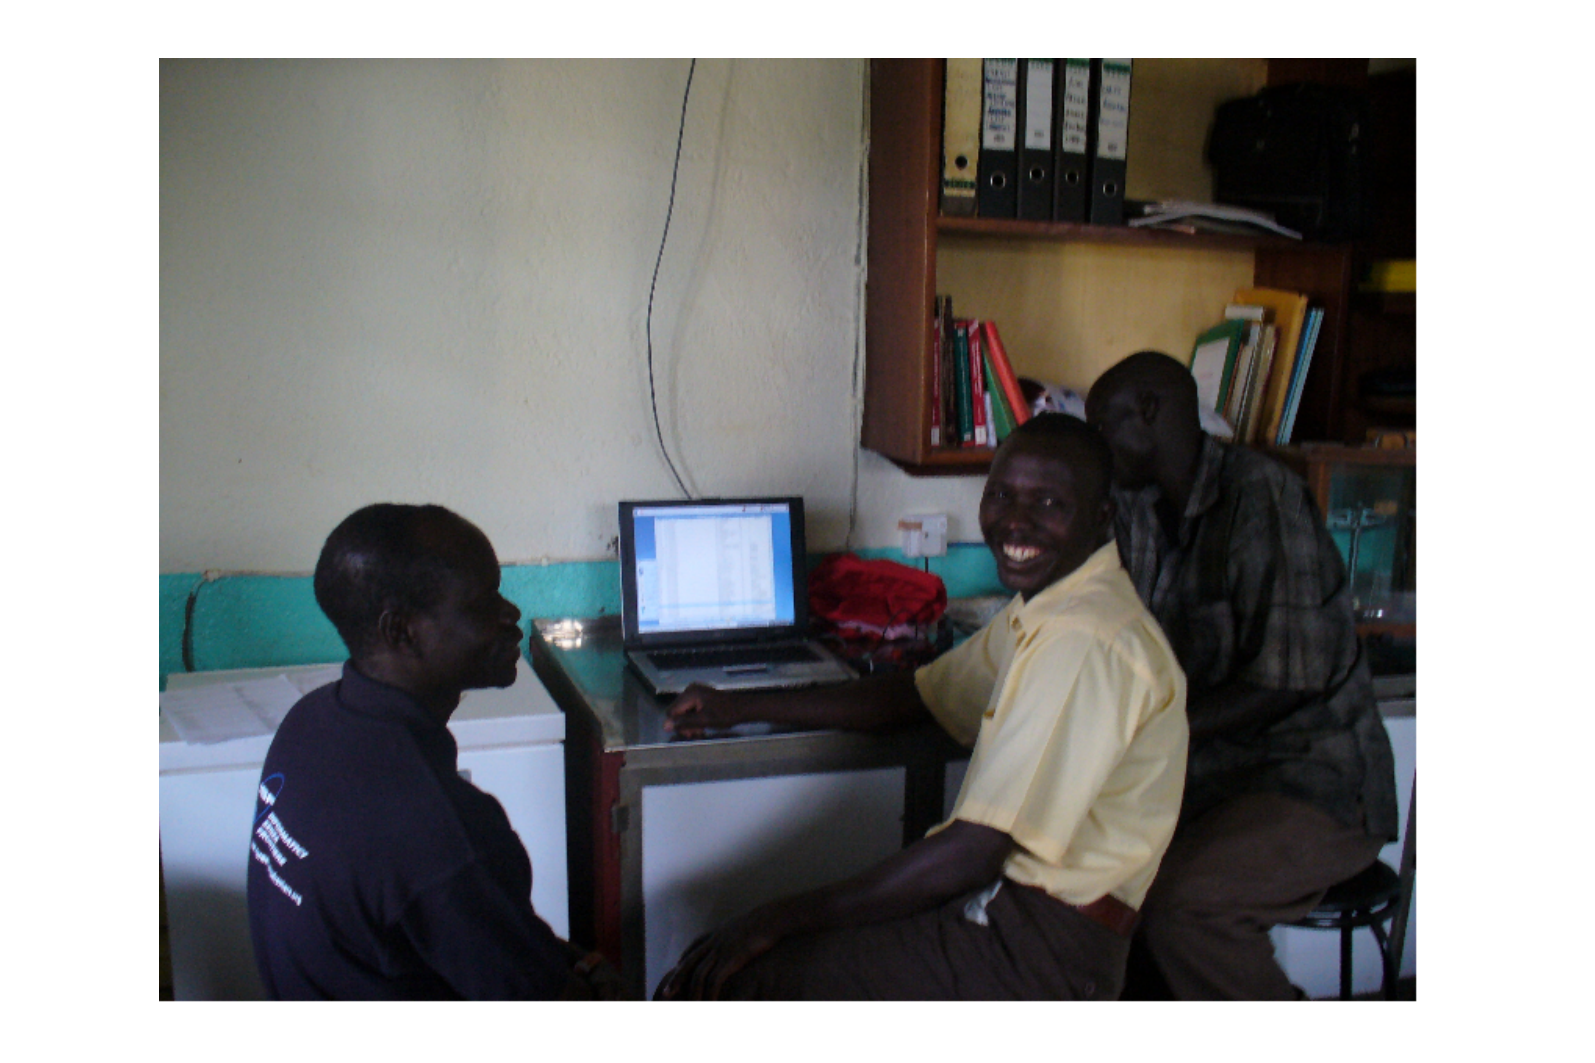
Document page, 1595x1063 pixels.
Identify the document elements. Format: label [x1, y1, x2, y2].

picture [159, 58, 1418, 1003]
